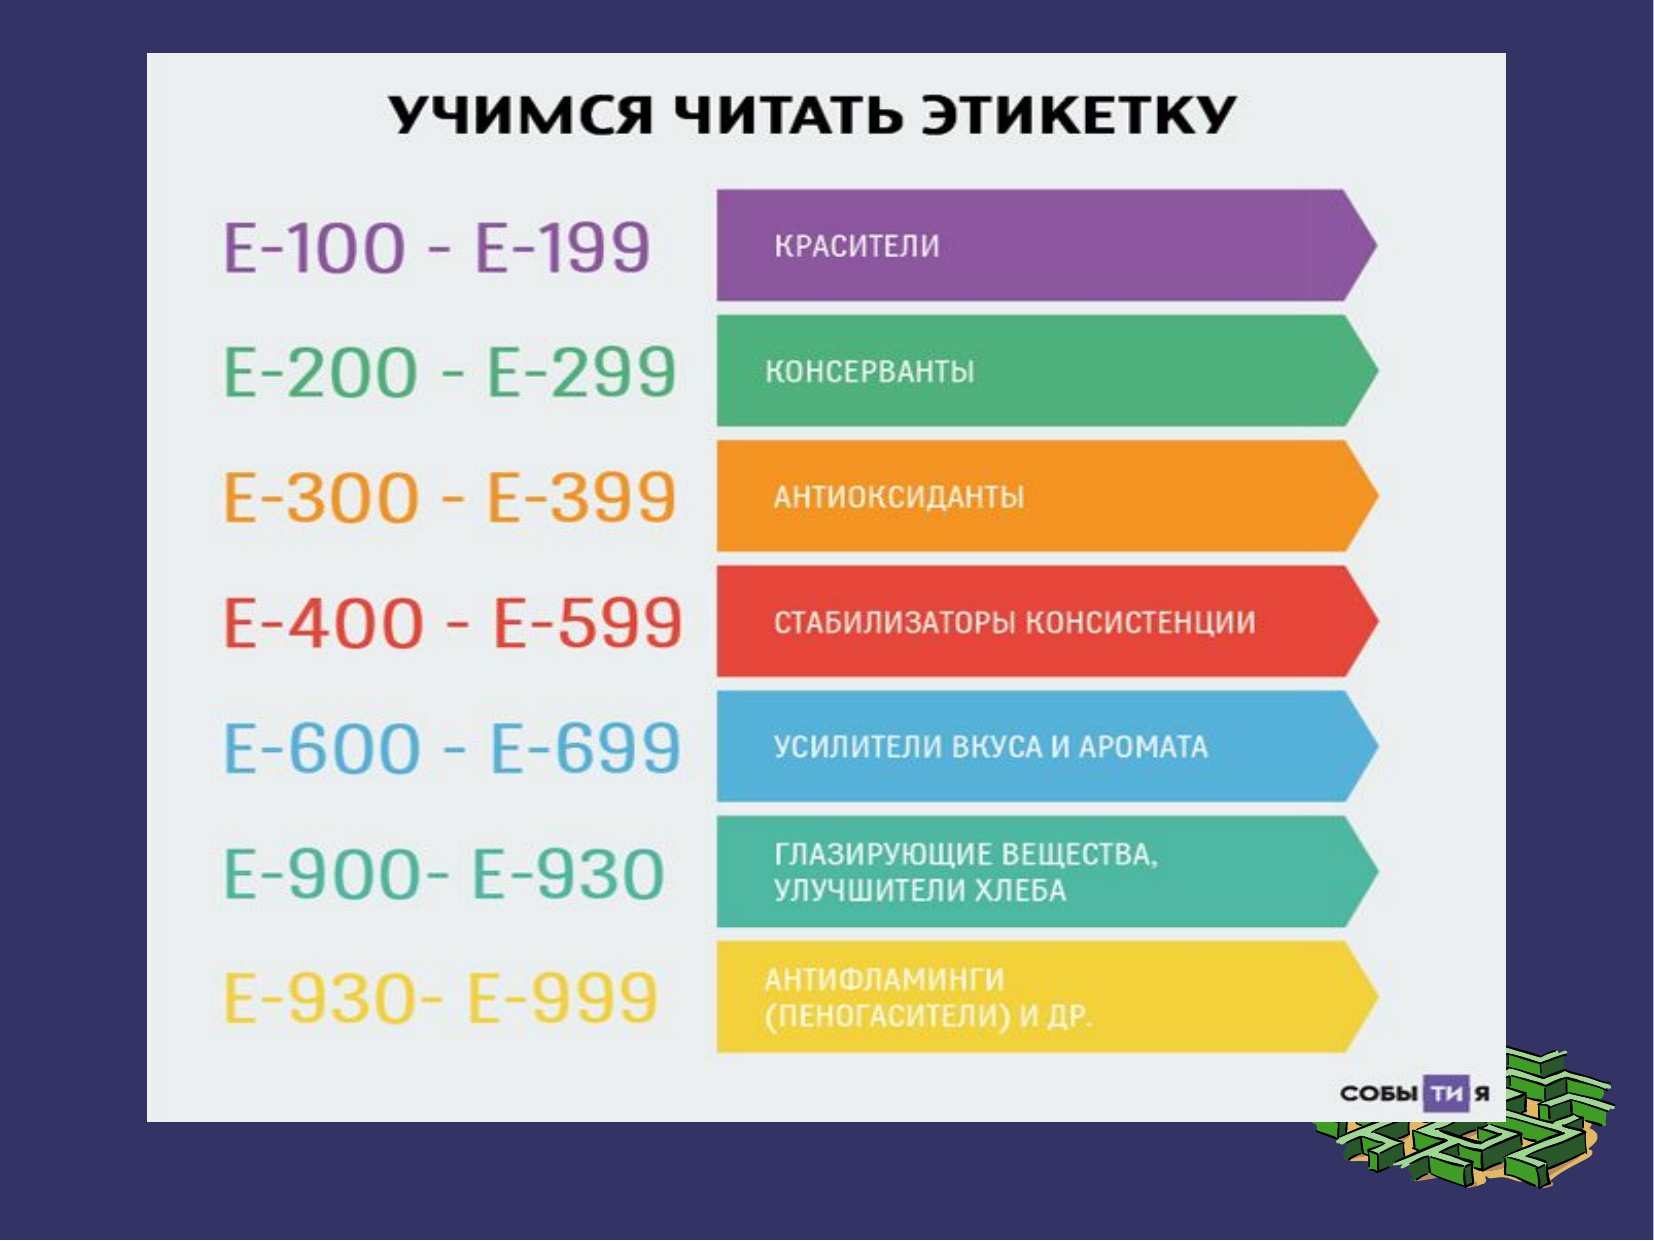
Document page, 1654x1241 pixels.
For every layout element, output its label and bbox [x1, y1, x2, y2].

picture [147, 53, 1506, 1123]
